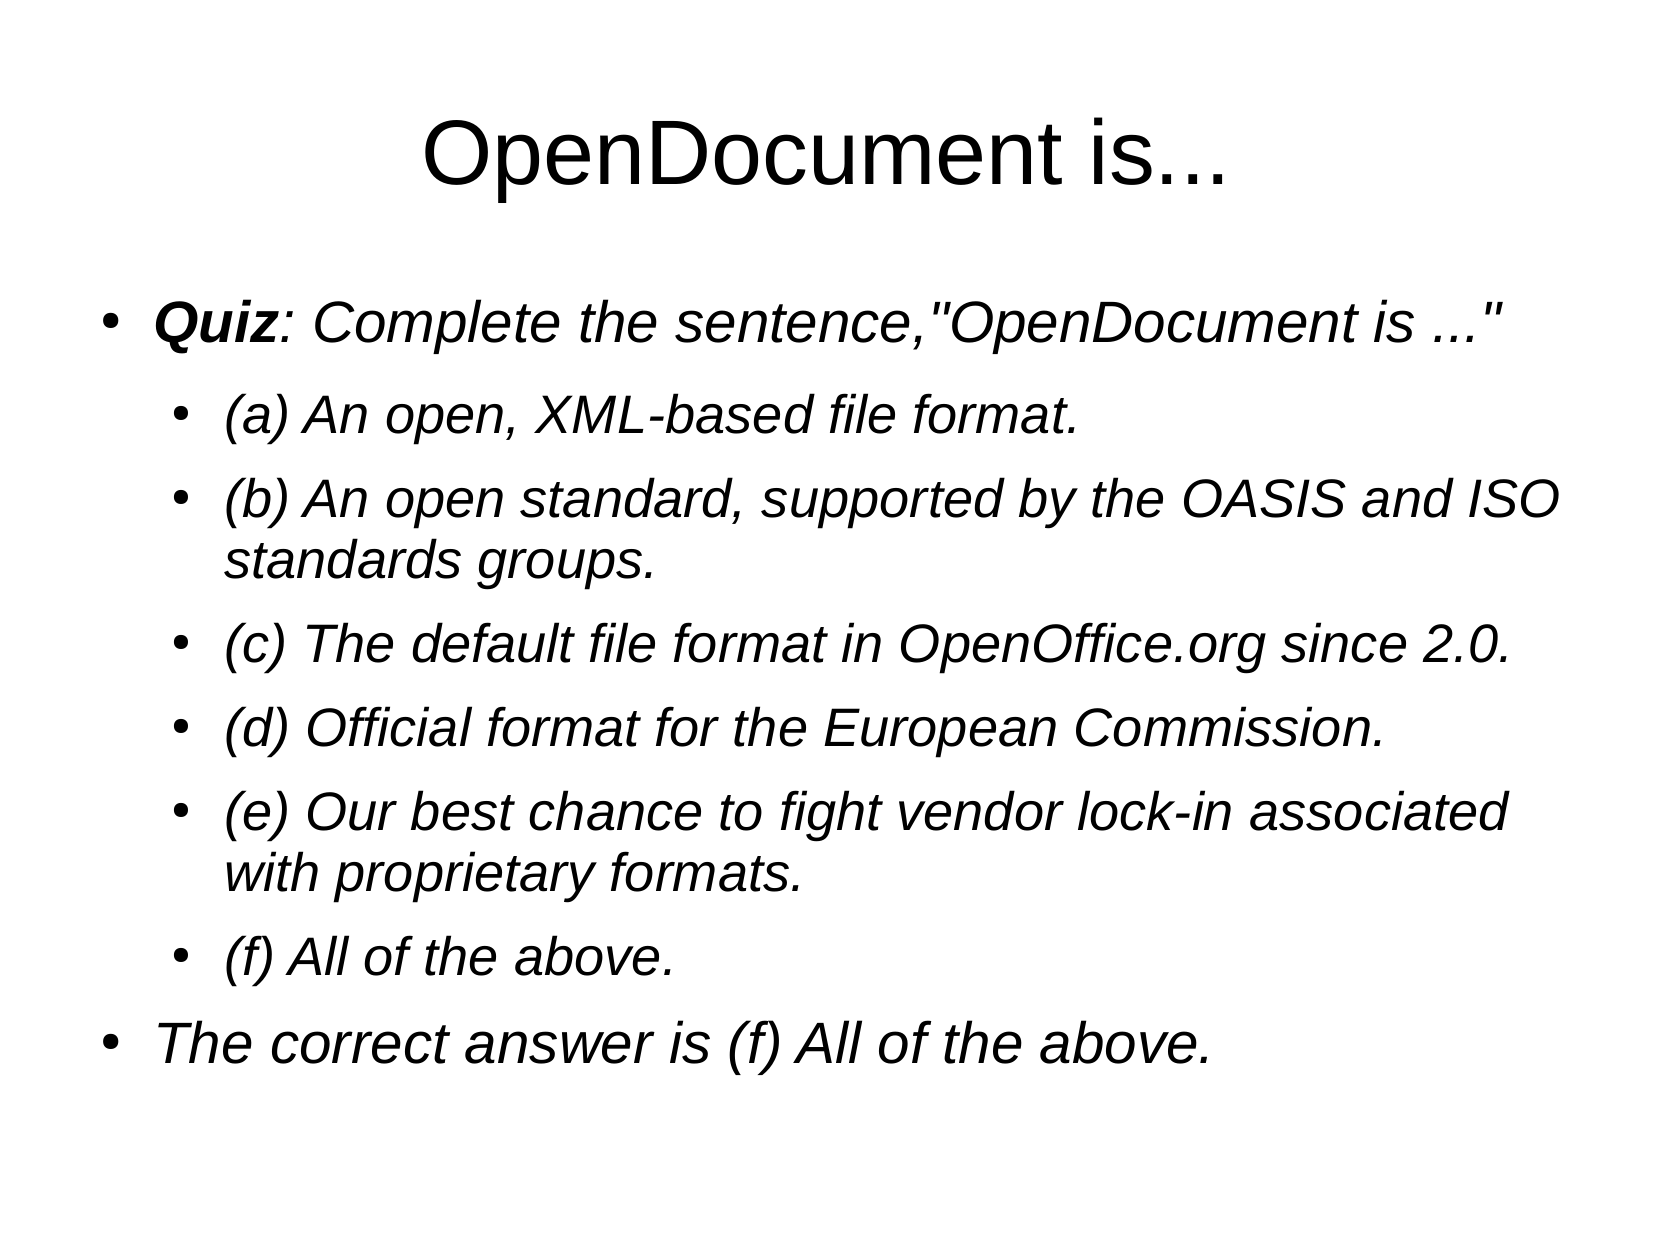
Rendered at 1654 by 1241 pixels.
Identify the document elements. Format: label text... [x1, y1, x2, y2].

title OpenDocument is... [82, 49, 1571, 257]
list Quiz: Complete the sentence,"OpenDocument is ..." (a) An open, XML-based file format. (b) An open standard, supported by the OASIS and ISO standards groups. (c) The default file format in OpenOffice.org since 2.0. (d) Official format for the European Commission. (e) Our best chance to fight vendor lock-in associated with proprietary formats. (f) All of the above. The correct answer is (f) All of the above. [82, 290, 1571, 1109]
